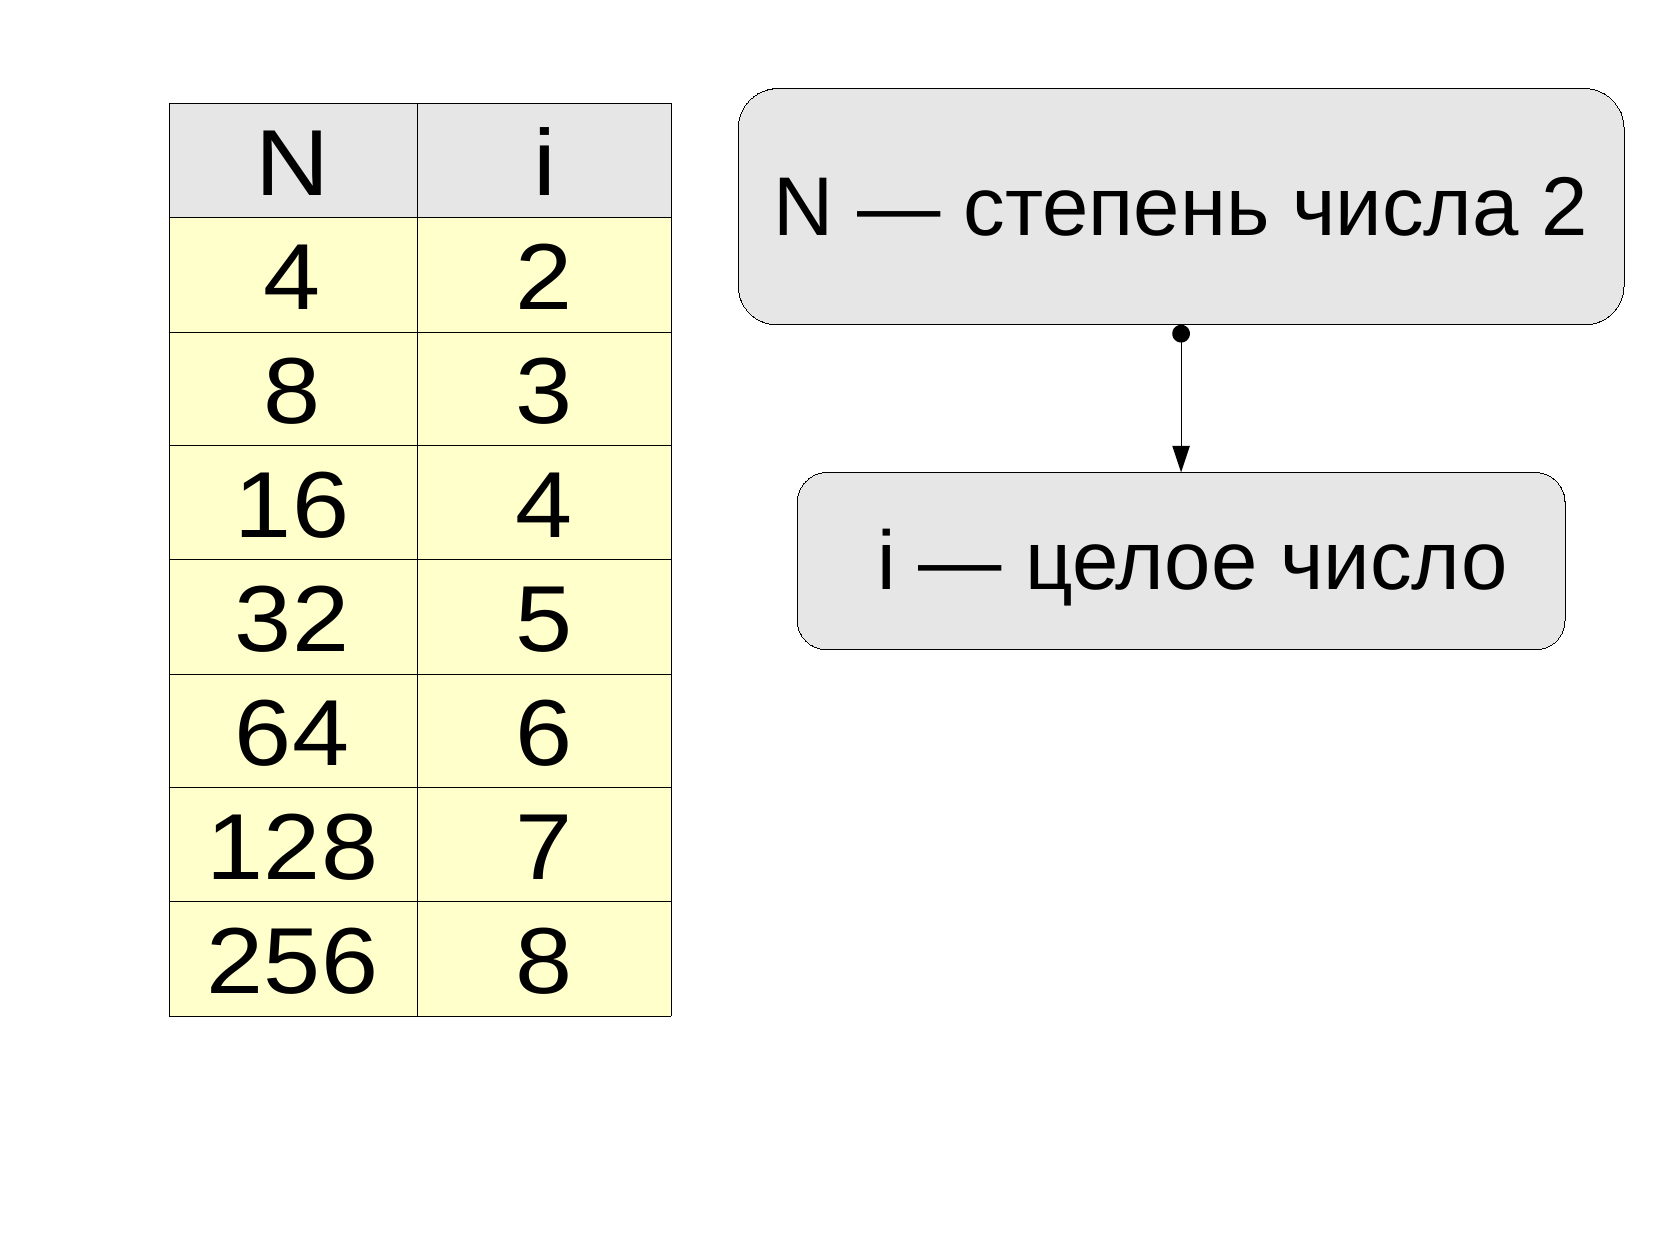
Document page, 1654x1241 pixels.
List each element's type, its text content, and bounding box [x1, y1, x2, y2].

text_box i — целое число [797, 472, 1566, 650]
text_box N — степень числа 2 [738, 88, 1625, 325]
chart [168, 103, 857, 1152]
